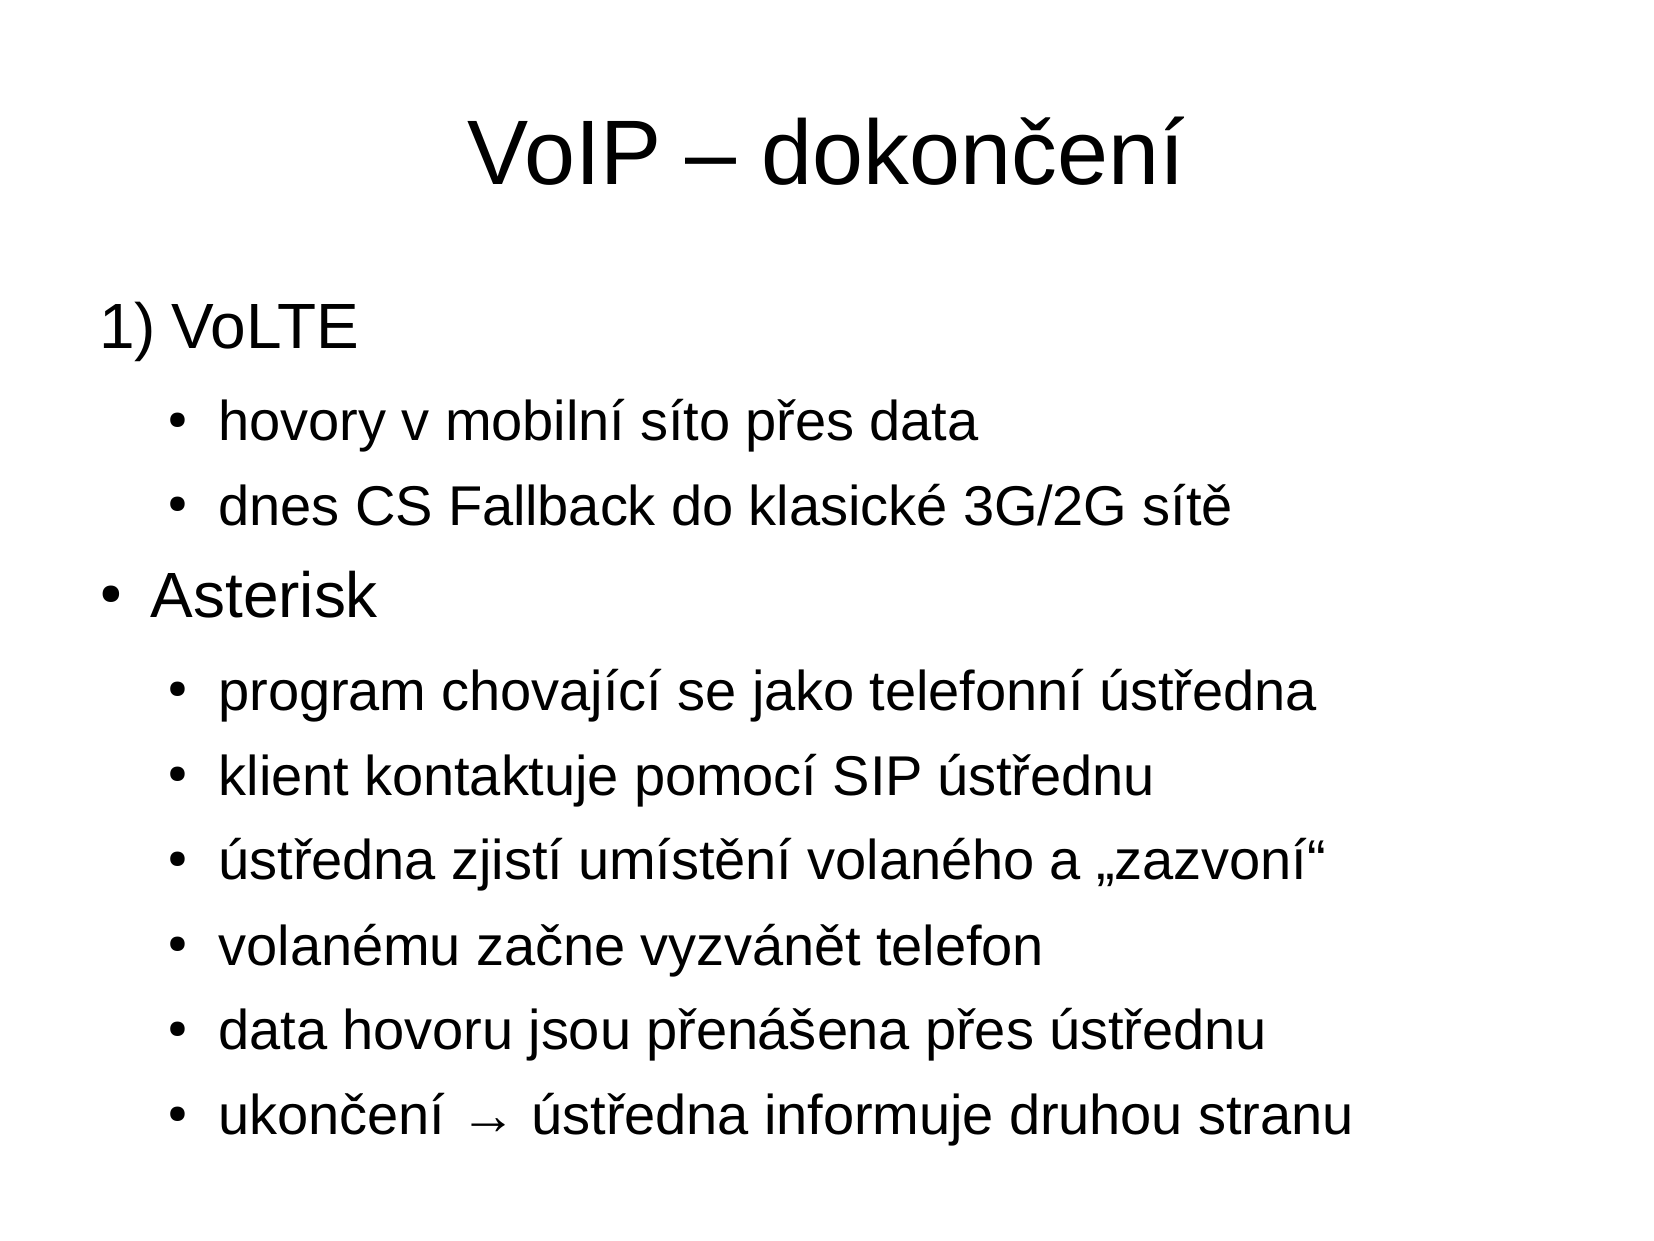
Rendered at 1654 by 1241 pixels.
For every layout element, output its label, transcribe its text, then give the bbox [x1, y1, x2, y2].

list VoLTE hovory v mobilní síto přes data dnes CS Fallback do klasické 3G/2G sítě Asterisk program chovající se jako telefonní ústředna klient kontaktuje pomocí SIP ústřednu ústředna zjistí umístění volaného a „zazvoní“ volanému začne vyzvánět telefon data hovoru jsou přenášena přes ústřednu ukončení → ústředna informuje druhou stranu [82, 290, 1571, 1152]
title VoIP – dokončení [82, 49, 1571, 257]
